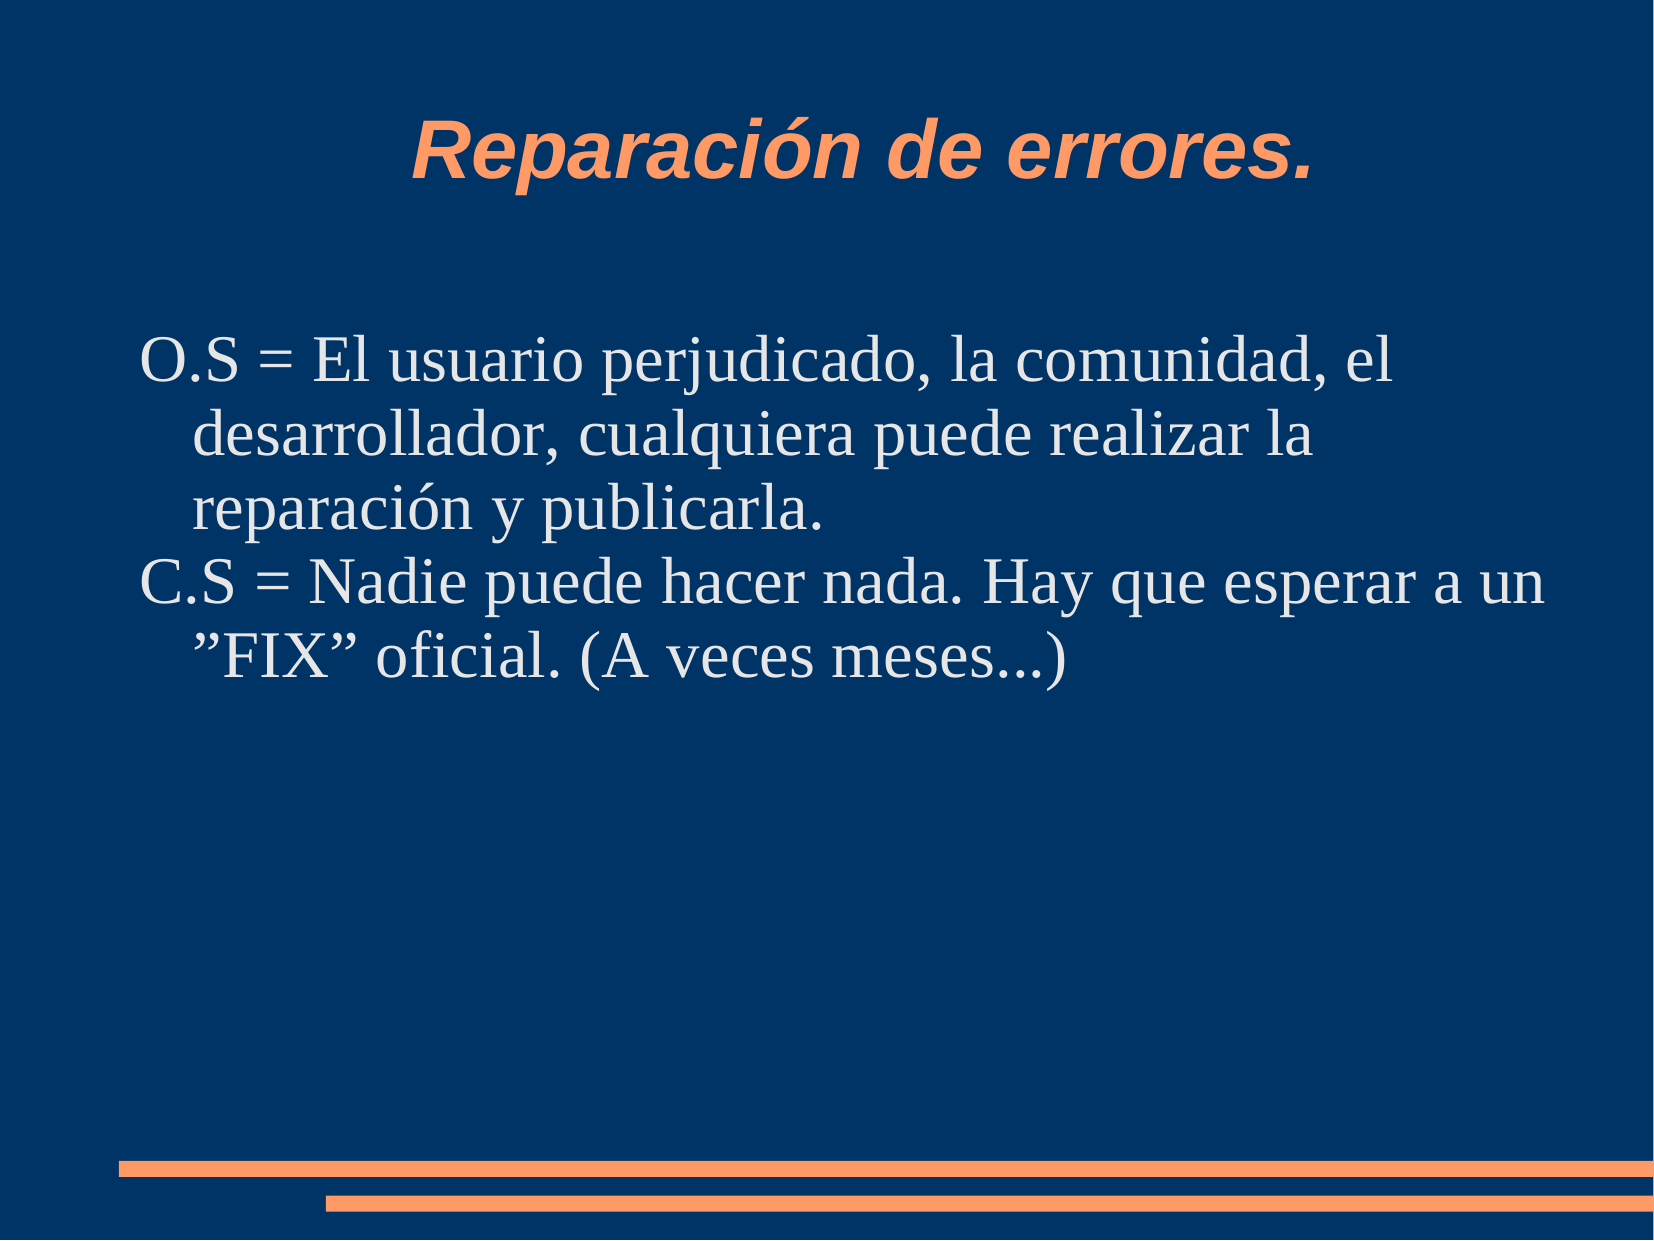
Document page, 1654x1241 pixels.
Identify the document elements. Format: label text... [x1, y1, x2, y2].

title Reparación de errores. [121, 53, 1534, 247]
list O.S = El usuario perjudicado, la comunidad, el desarrollador, cualquiera puede realizar la reparación y publicarla. C.S = Nadie puede hacer nada. Hay que esperar a un ”FIX” oficial. (A veces meses...) [121, 322, 1561, 1118]
